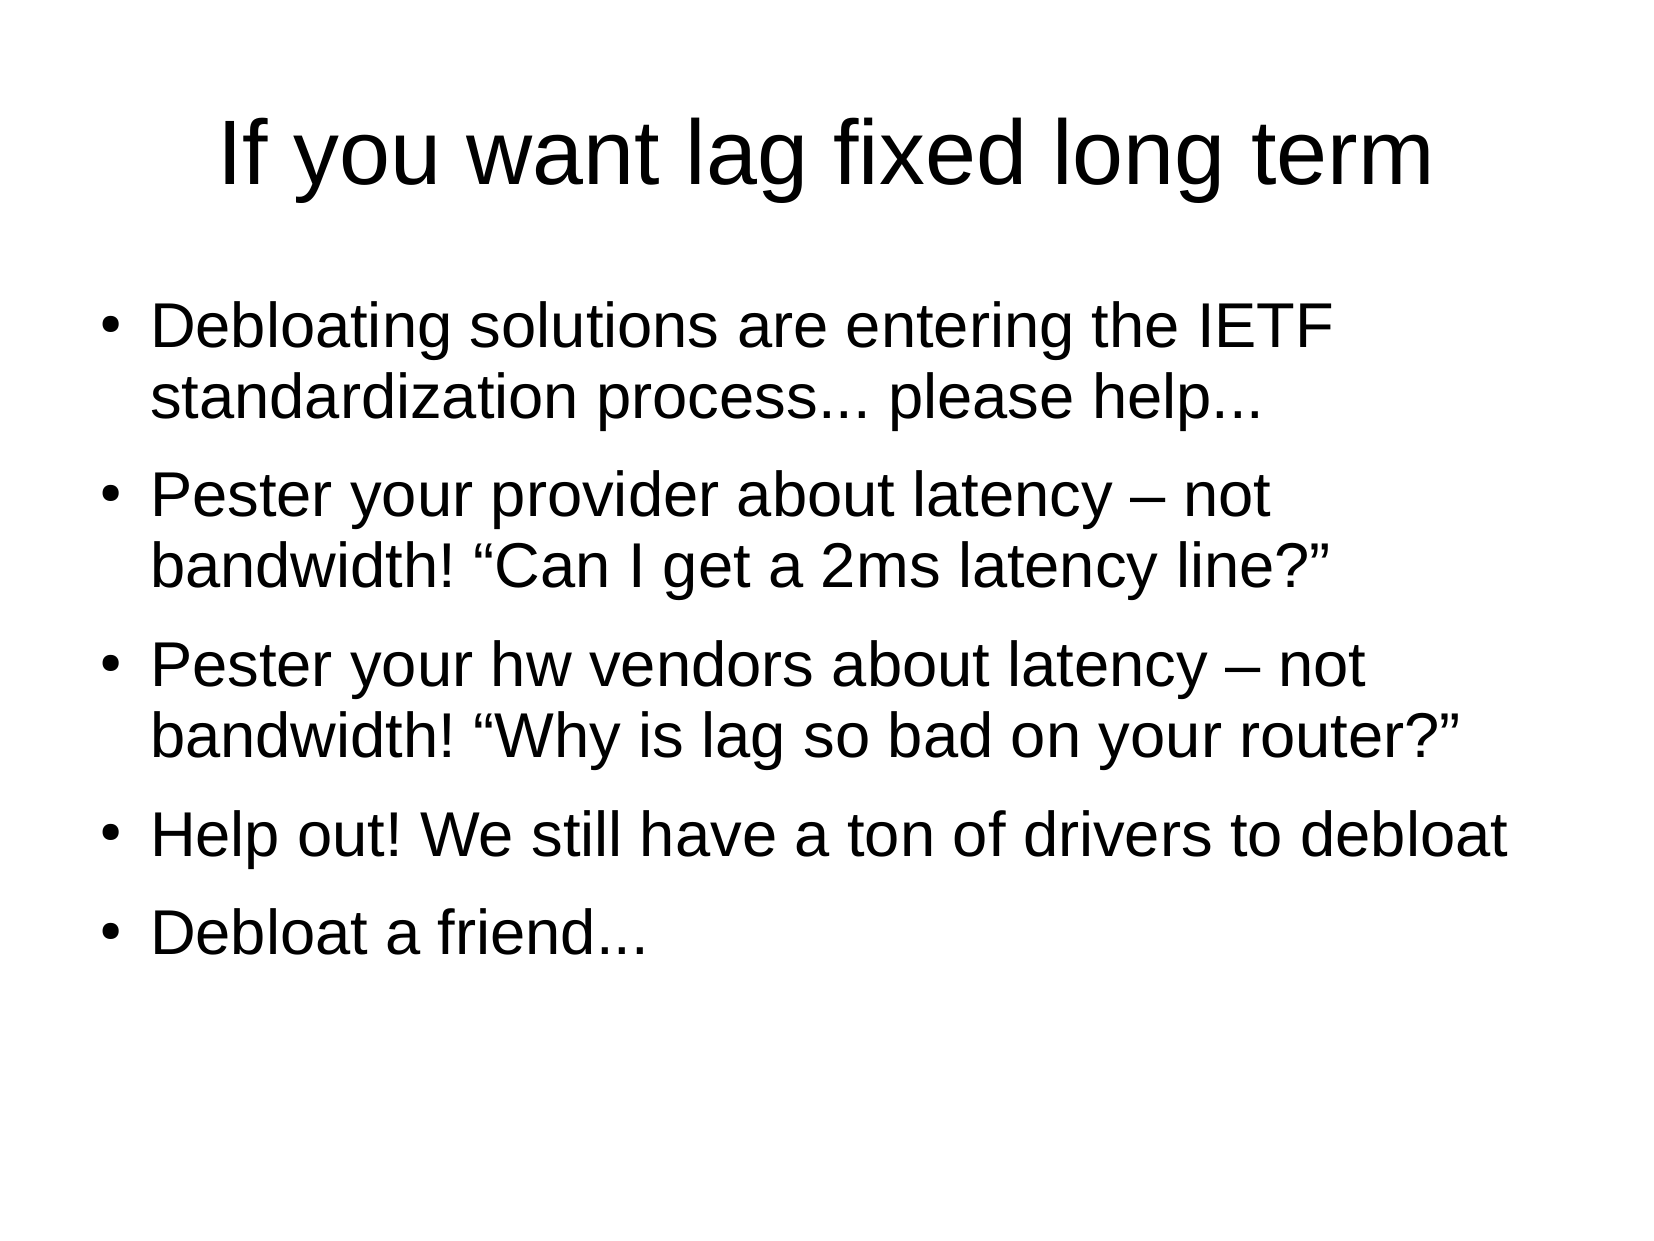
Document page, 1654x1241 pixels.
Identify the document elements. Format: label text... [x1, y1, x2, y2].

title If you want lag fixed long term [82, 49, 1571, 257]
list Debloating solutions are entering the IETF standardization process... please help... Pester your provider about latency – not bandwidth! “Can I get a 2ms latency line?” Pester your hw vendors about latency – not bandwidth! “Why is lag so bad on your router?” Help out! We still have a ton of drivers to debloat Debloat a friend... [82, 290, 1538, 1010]
